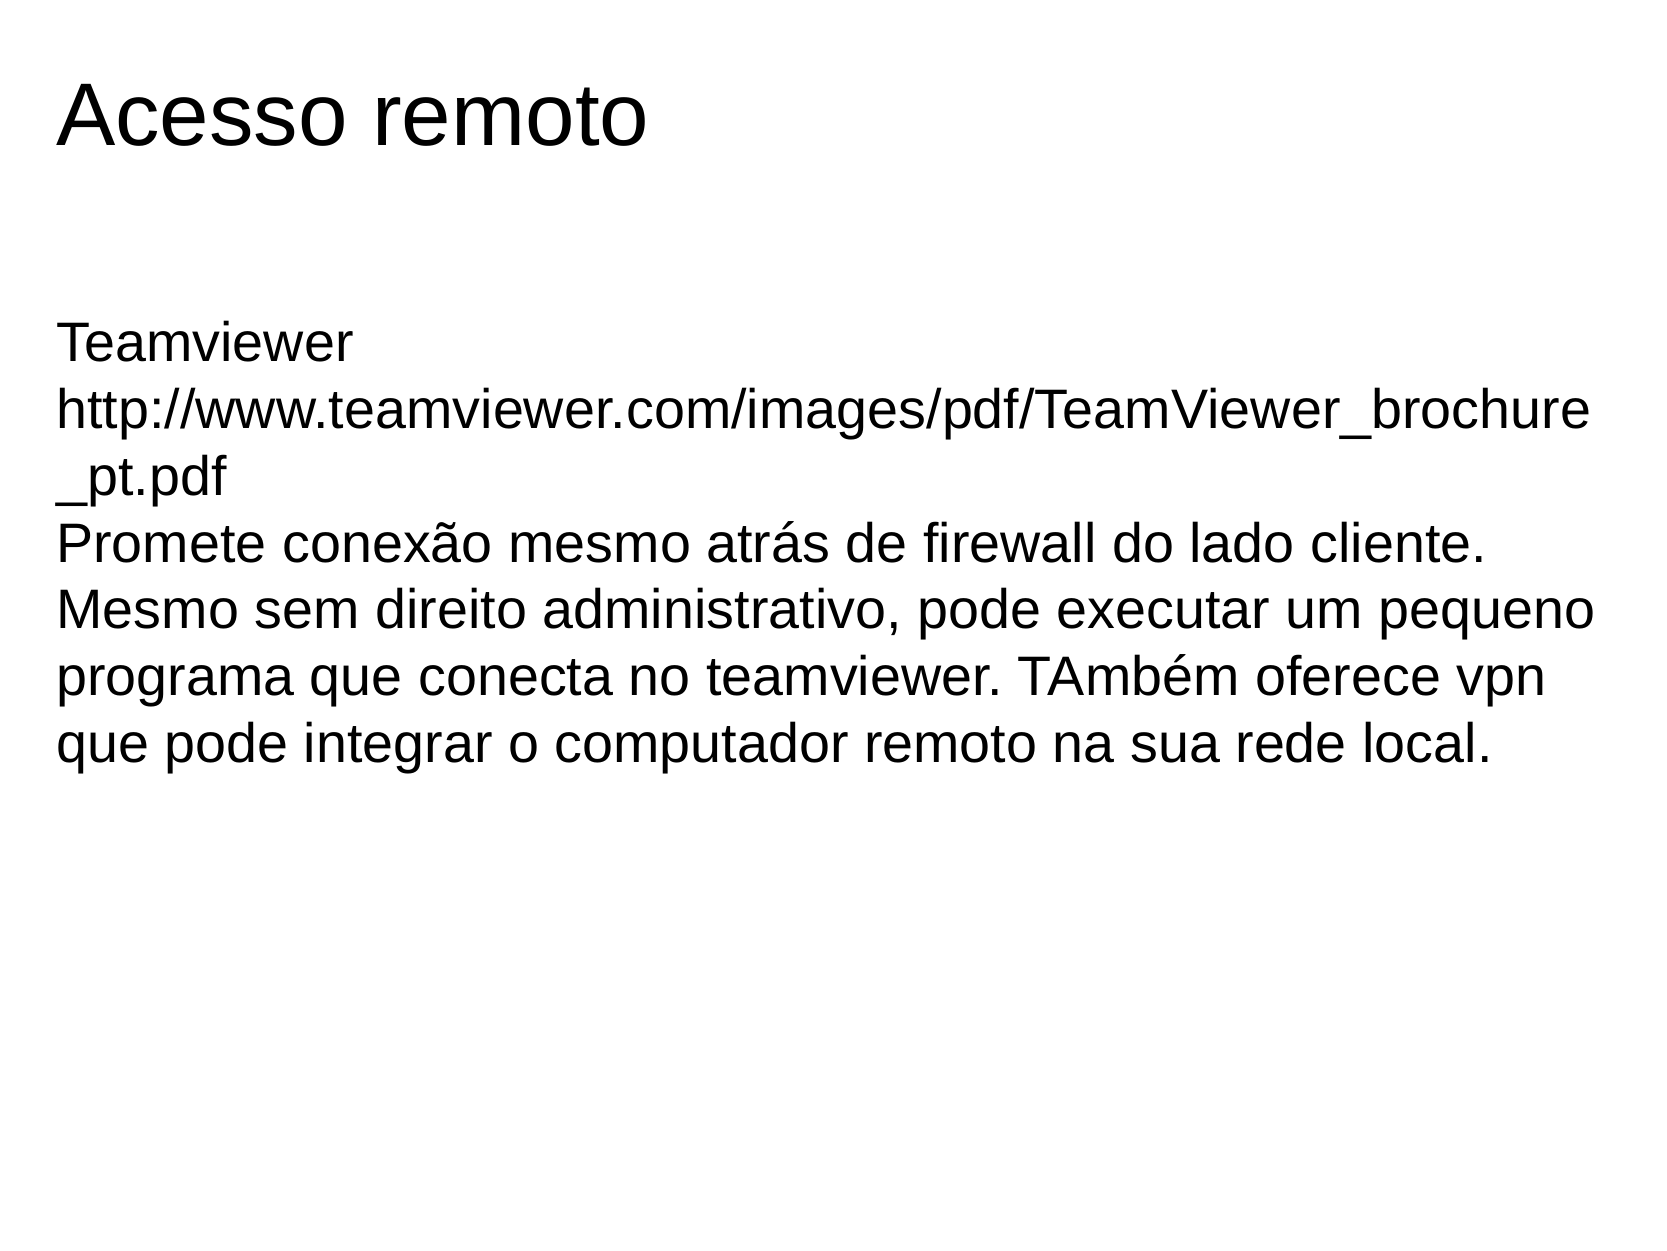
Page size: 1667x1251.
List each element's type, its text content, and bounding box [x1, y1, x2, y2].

title Acesso remoto [50, 50, 1630, 213]
list Teamviewer http://www.teamviewer.com/images/pdf/TeamViewer_brochure_pt.pdf Promete conexão mesmo atrás de firewall do lado cliente. Mesmo sem direito administrativo, pode executar um pequeno programa que conecta no teamviewer. TAmbém oferece vpn que pode integrar o computador remoto na sua rede local. [50, 300, 1630, 1213]
